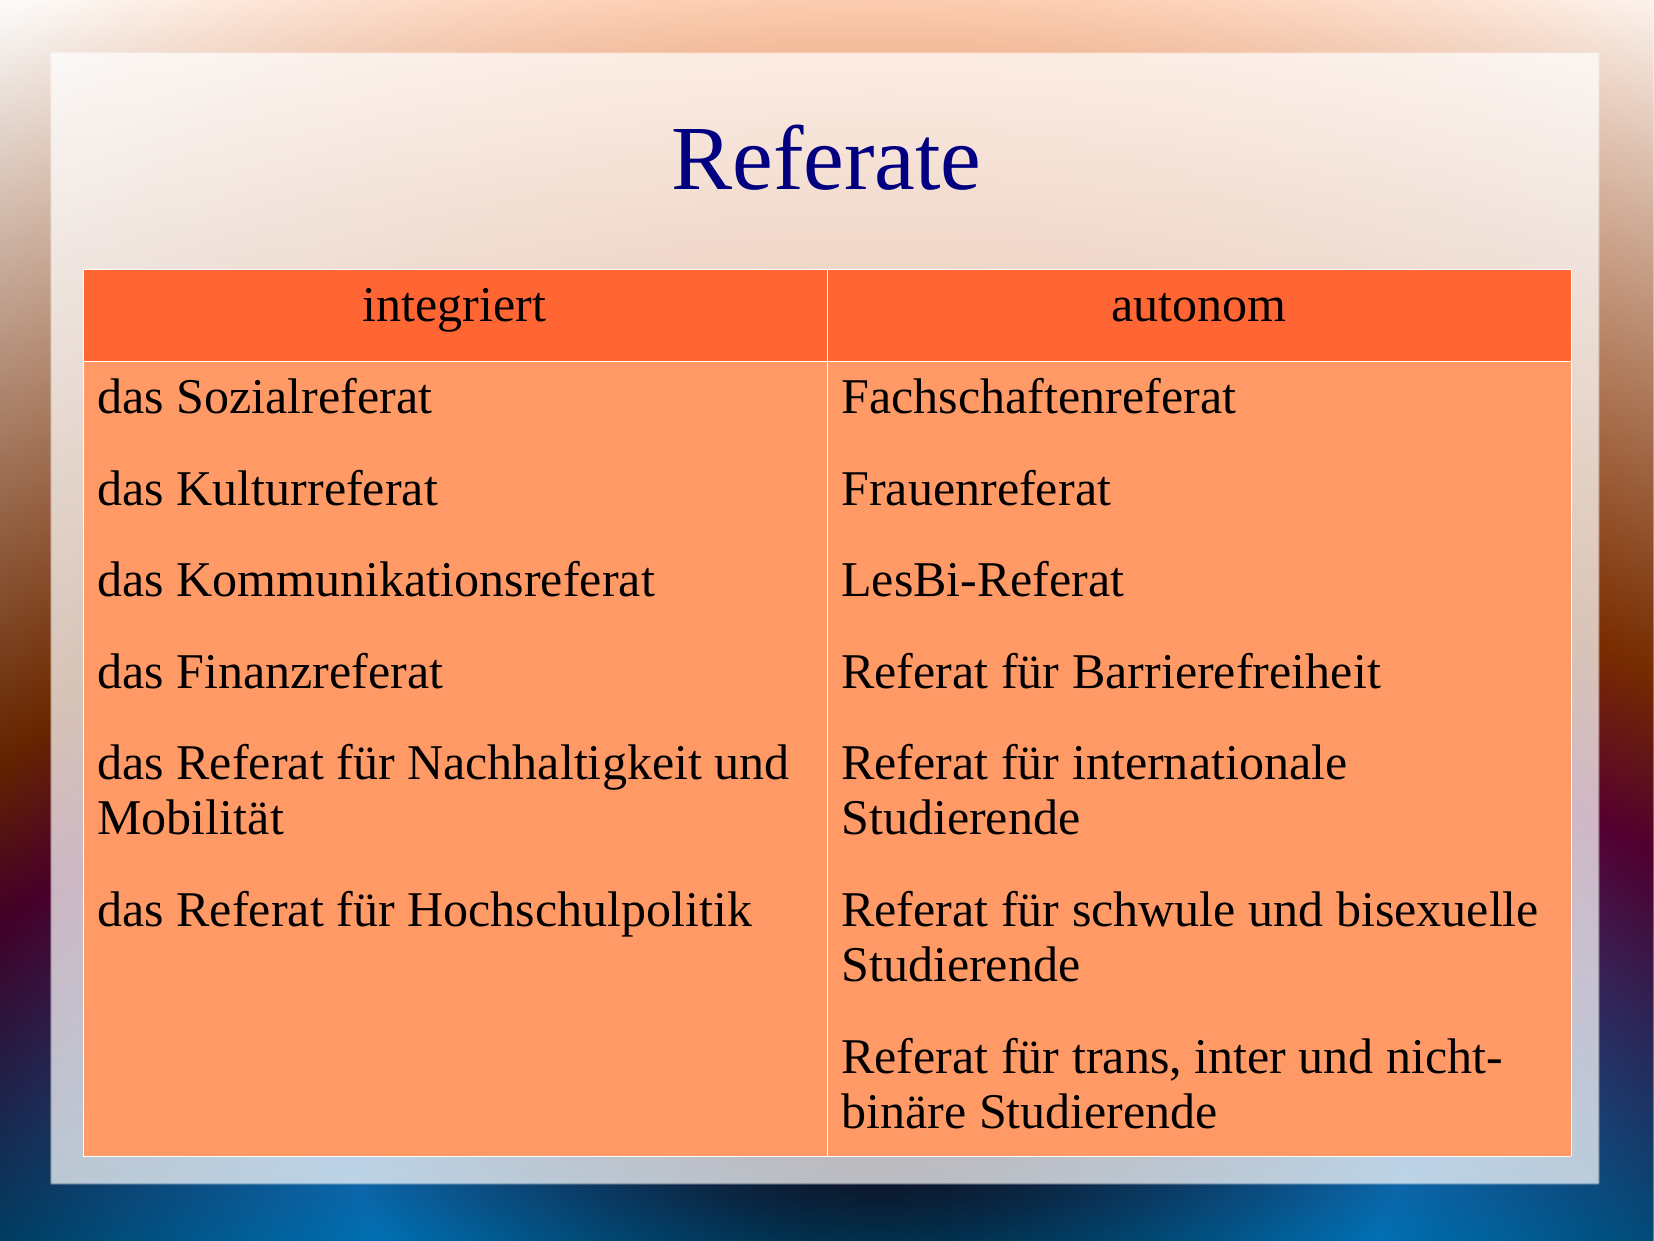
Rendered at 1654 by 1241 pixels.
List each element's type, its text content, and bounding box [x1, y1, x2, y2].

table_header autonom [828, 270, 1571, 361]
picture [0, 0, 1654, 1241]
title Referate [82, 55, 1571, 263]
table_cell das Sozialreferat das Kulturreferat das Kommunikationsreferat das Finanzreferat das Referat für Nachhaltigkeit und Mobilität das Referat für Hochschulpolitik [84, 362, 827, 1156]
table_header integriert [84, 270, 827, 361]
table_cell Fachschaftenreferat Frauenreferat LesBi-Referat Referat für Barrierefreiheit Referat für internationale Studierende Referat für schwule und bisexuelle Studierende Referat für trans, inter und nicht-binäre Studierende [828, 362, 1571, 1156]
